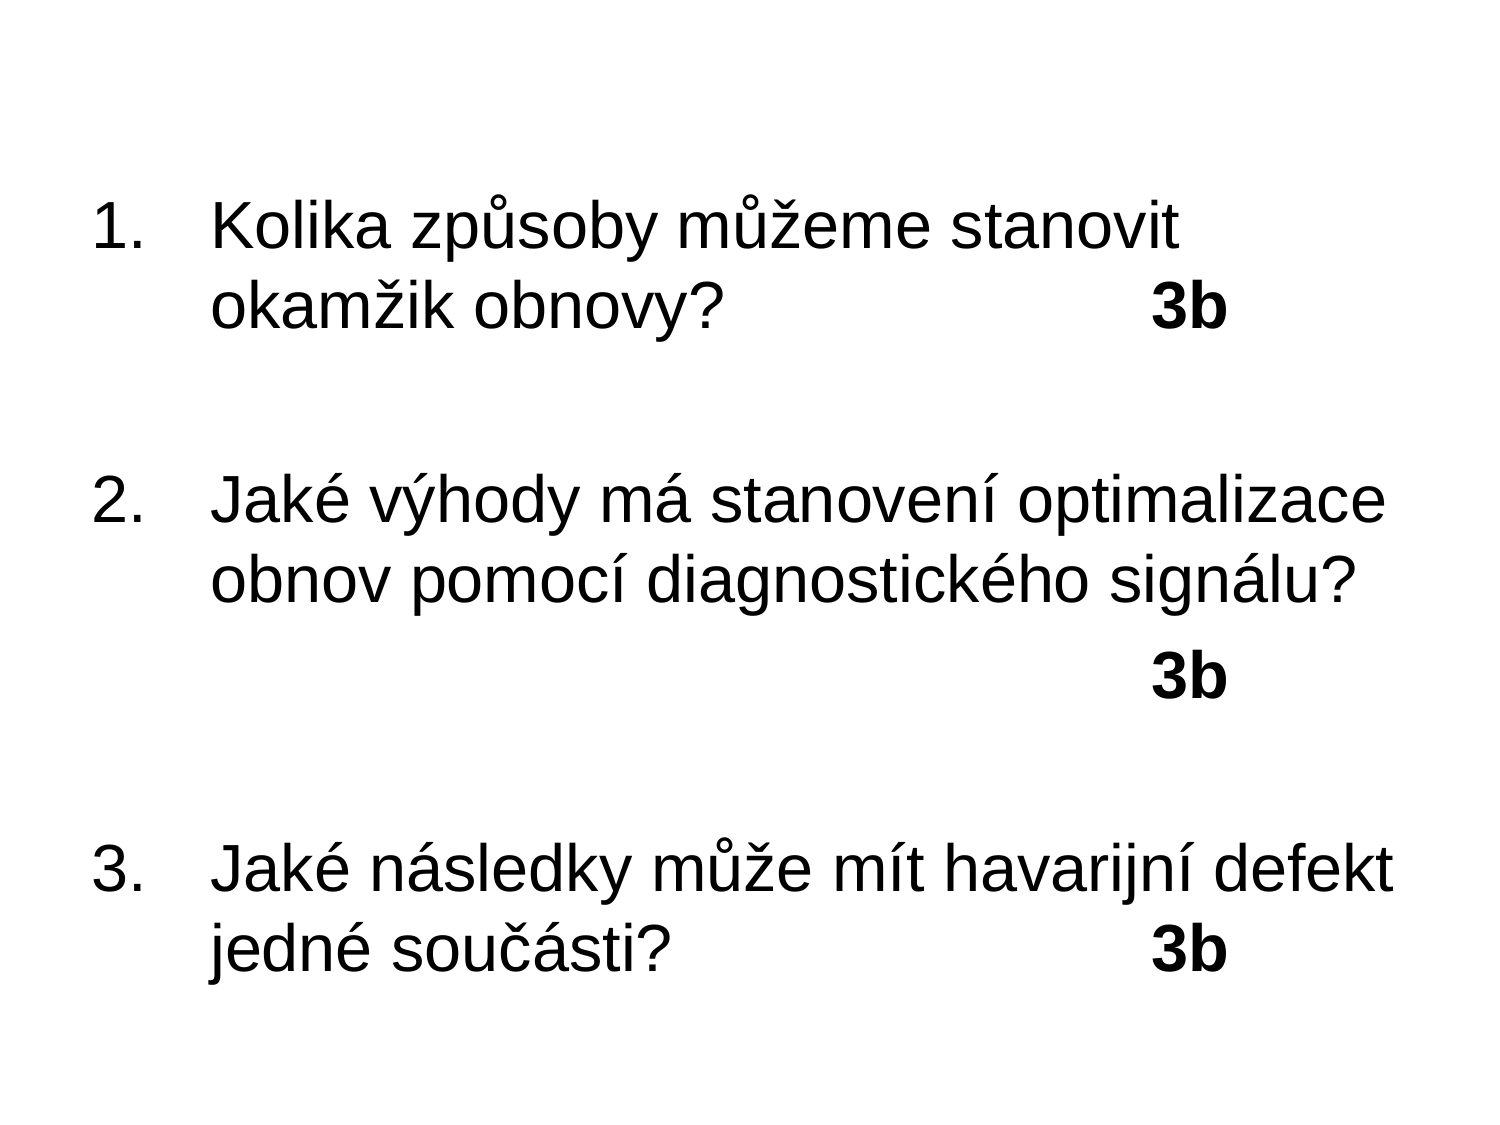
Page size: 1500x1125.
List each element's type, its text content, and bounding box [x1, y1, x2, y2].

list Kolika způsoby můžeme stanovit okamžik obnovy? 3b Jaké výhody má stanovení optimalizace obnov pomocí diagnostického signálu? 3b Jaké následky může mít havarijní defekt jedné součásti? 3b [76, 78, 1424, 1000]
